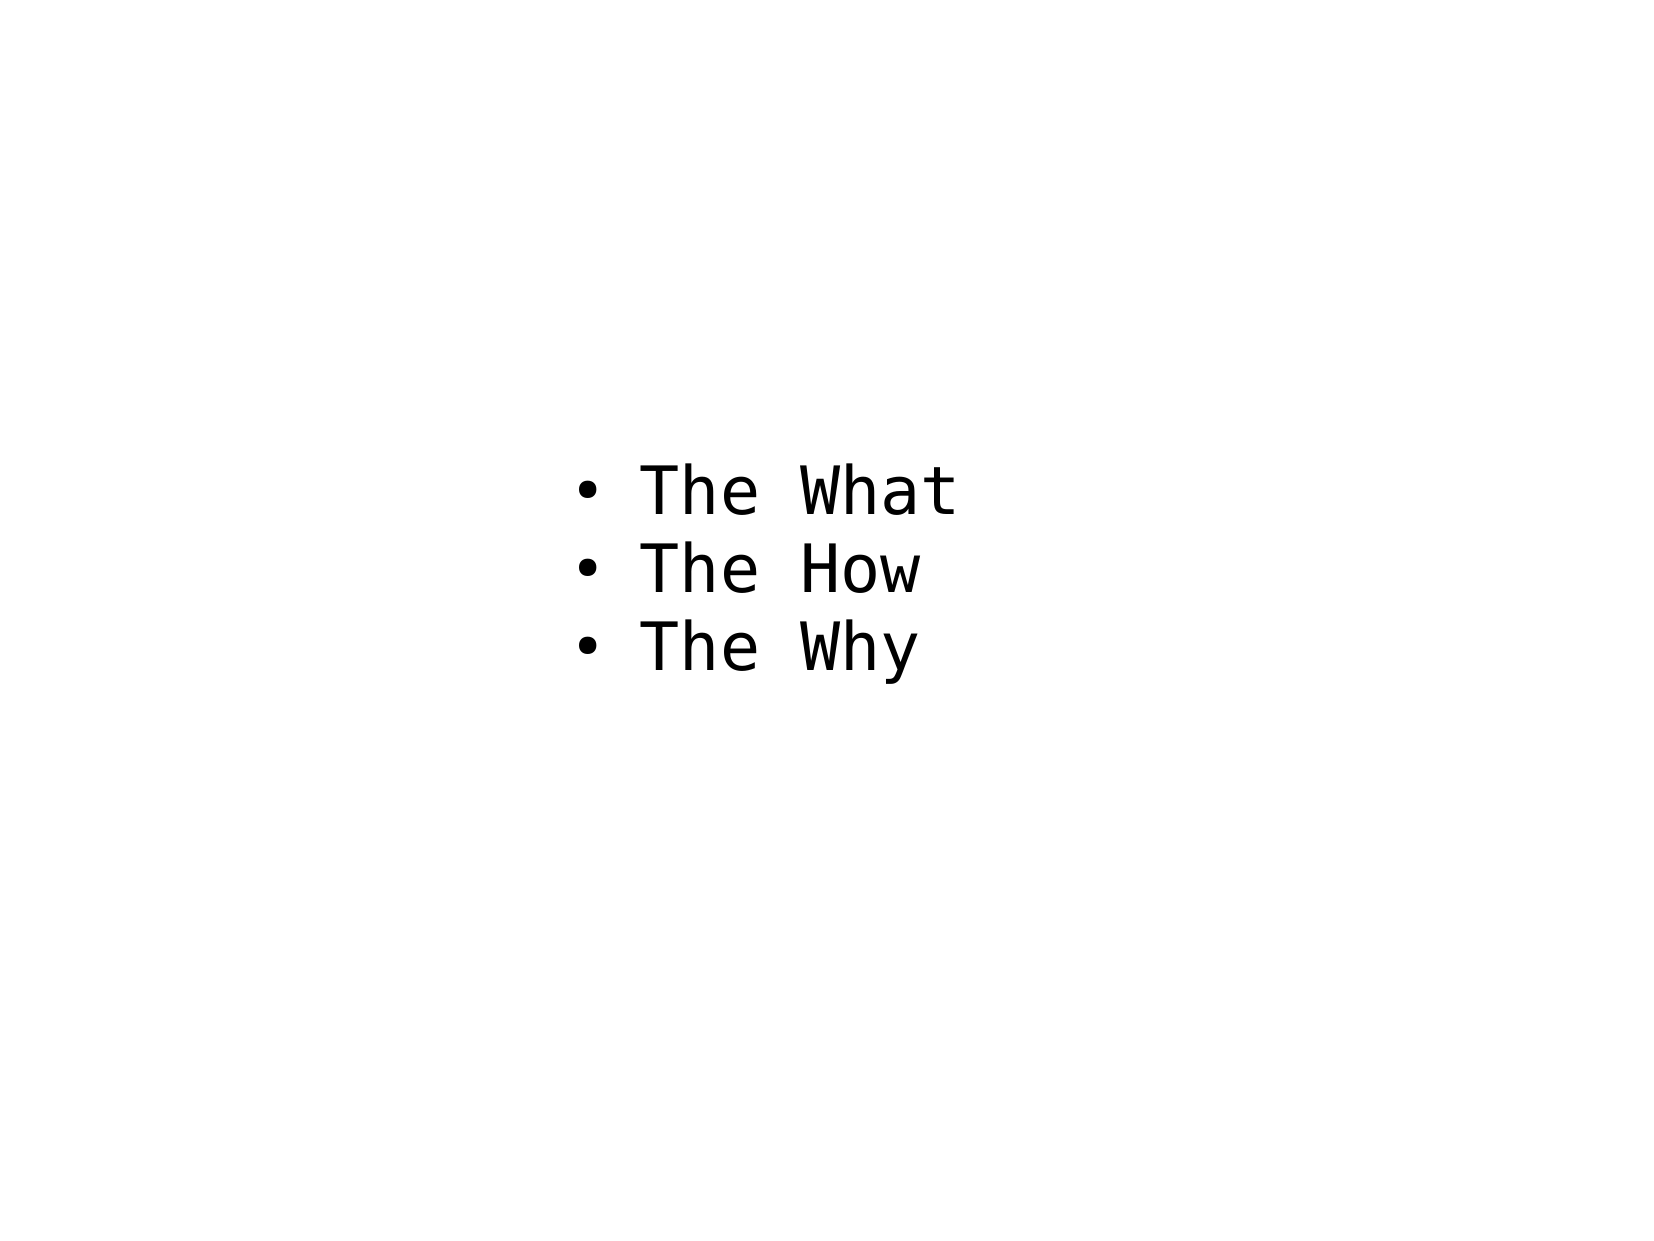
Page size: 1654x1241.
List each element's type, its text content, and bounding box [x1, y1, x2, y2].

text_box The What The How The Why [561, 295, 1654, 801]
